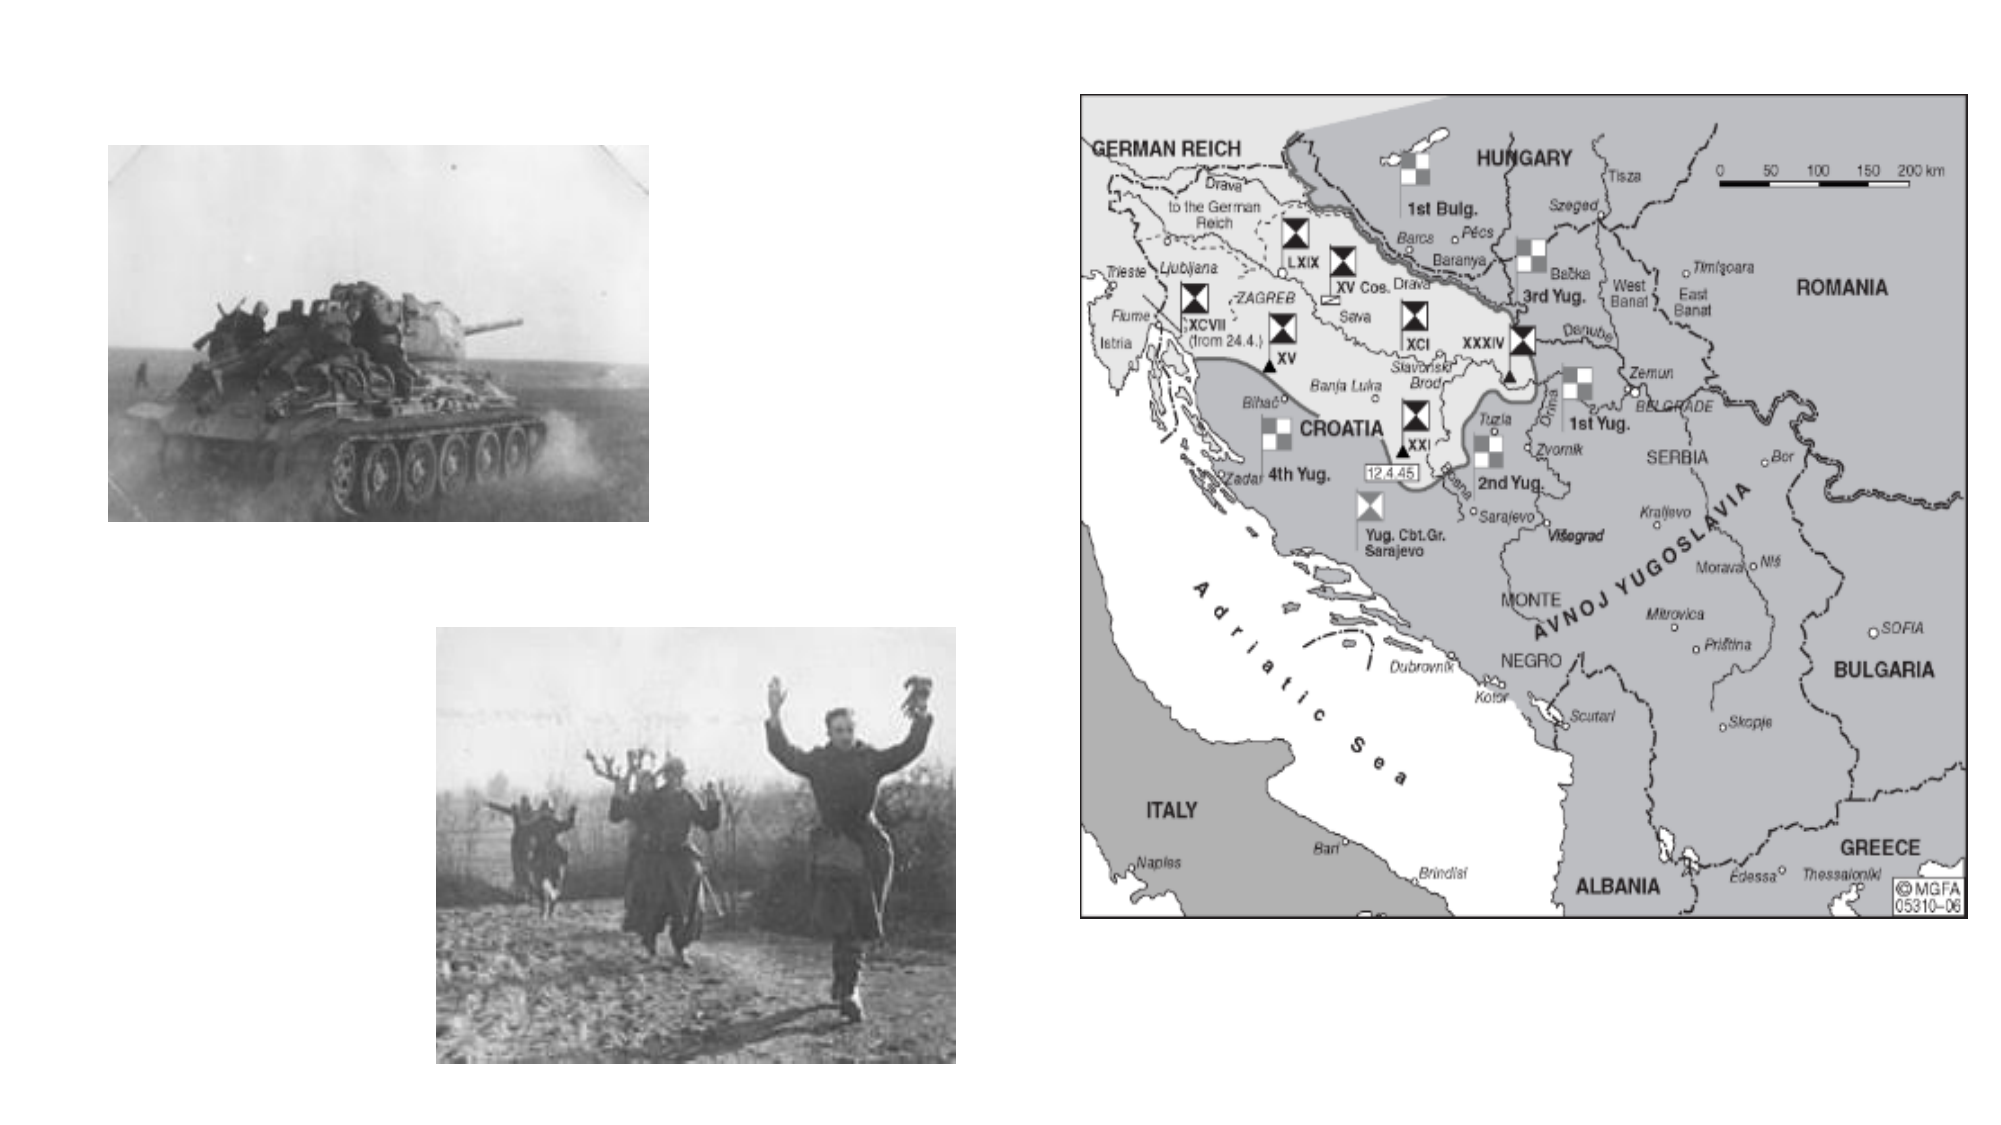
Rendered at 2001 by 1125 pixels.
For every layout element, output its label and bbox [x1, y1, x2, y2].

picture [108, 145, 649, 522]
picture [1080, 94, 1968, 919]
picture [436, 627, 956, 1064]
